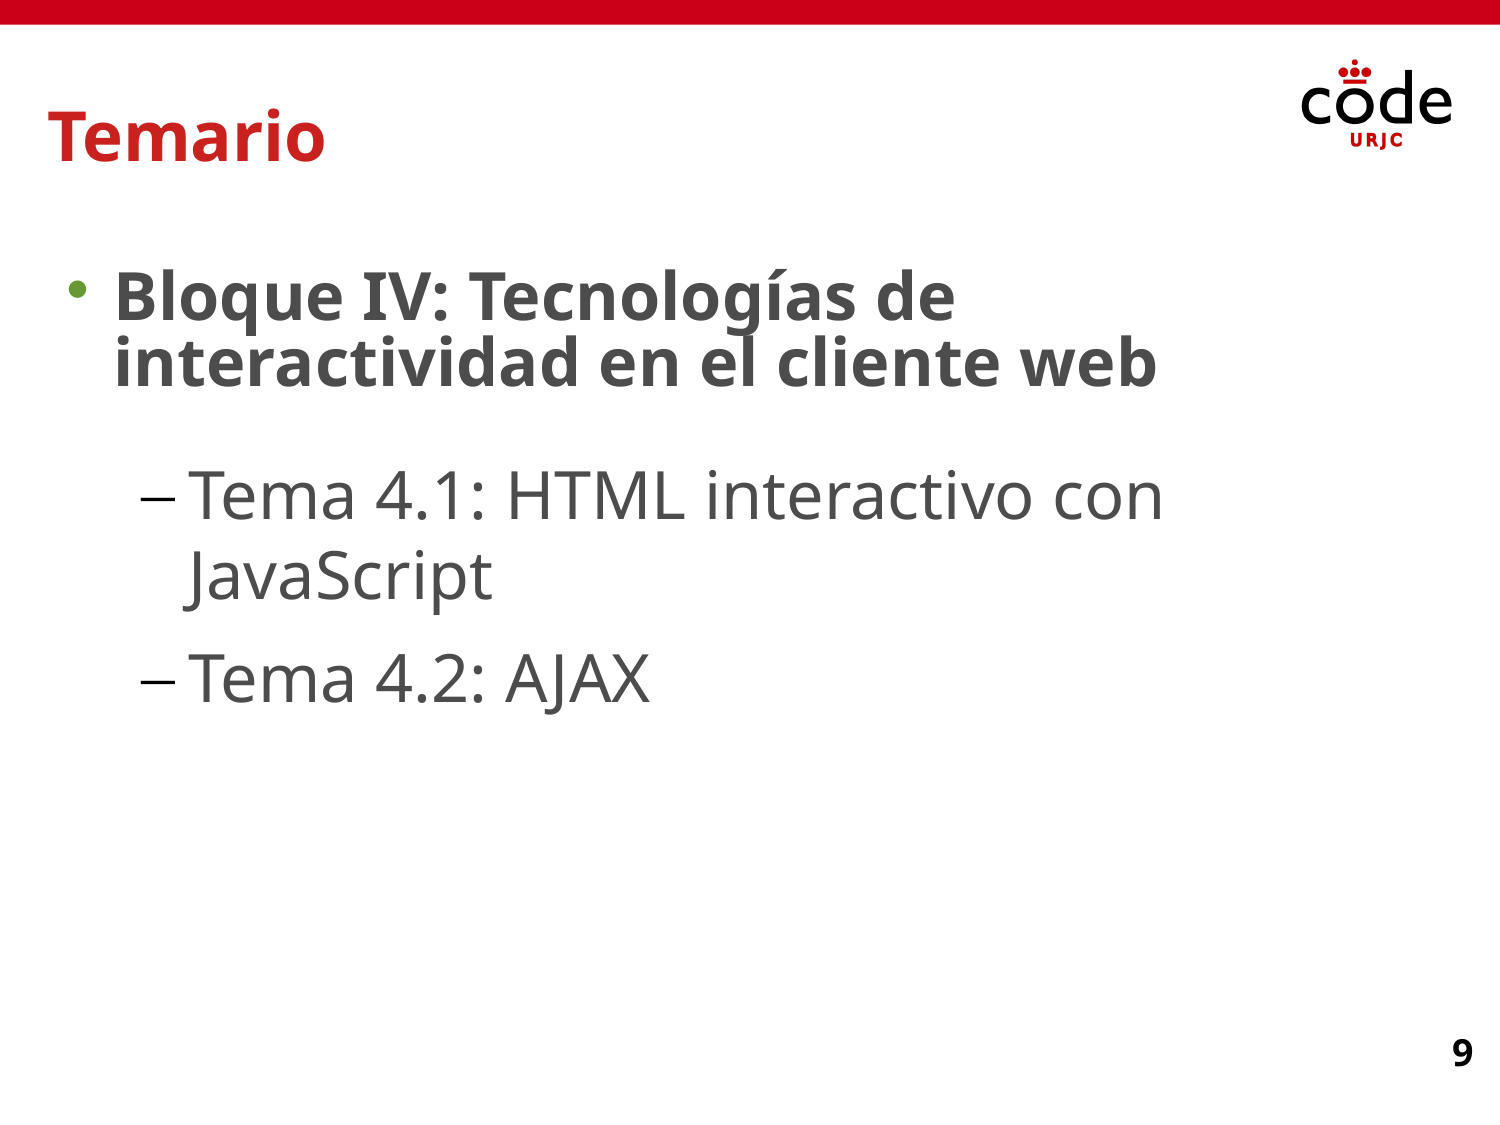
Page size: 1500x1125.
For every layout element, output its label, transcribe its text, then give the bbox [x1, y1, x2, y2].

title Temario [32, 79, 1383, 189]
list Bloque IV: Tecnologías de interactividad en el cliente web Tema 4.1: HTML interactivo con JavaScript Tema 4.2: AJAX [51, 259, 1436, 1013]
picture [1284, 50, 1468, 161]
